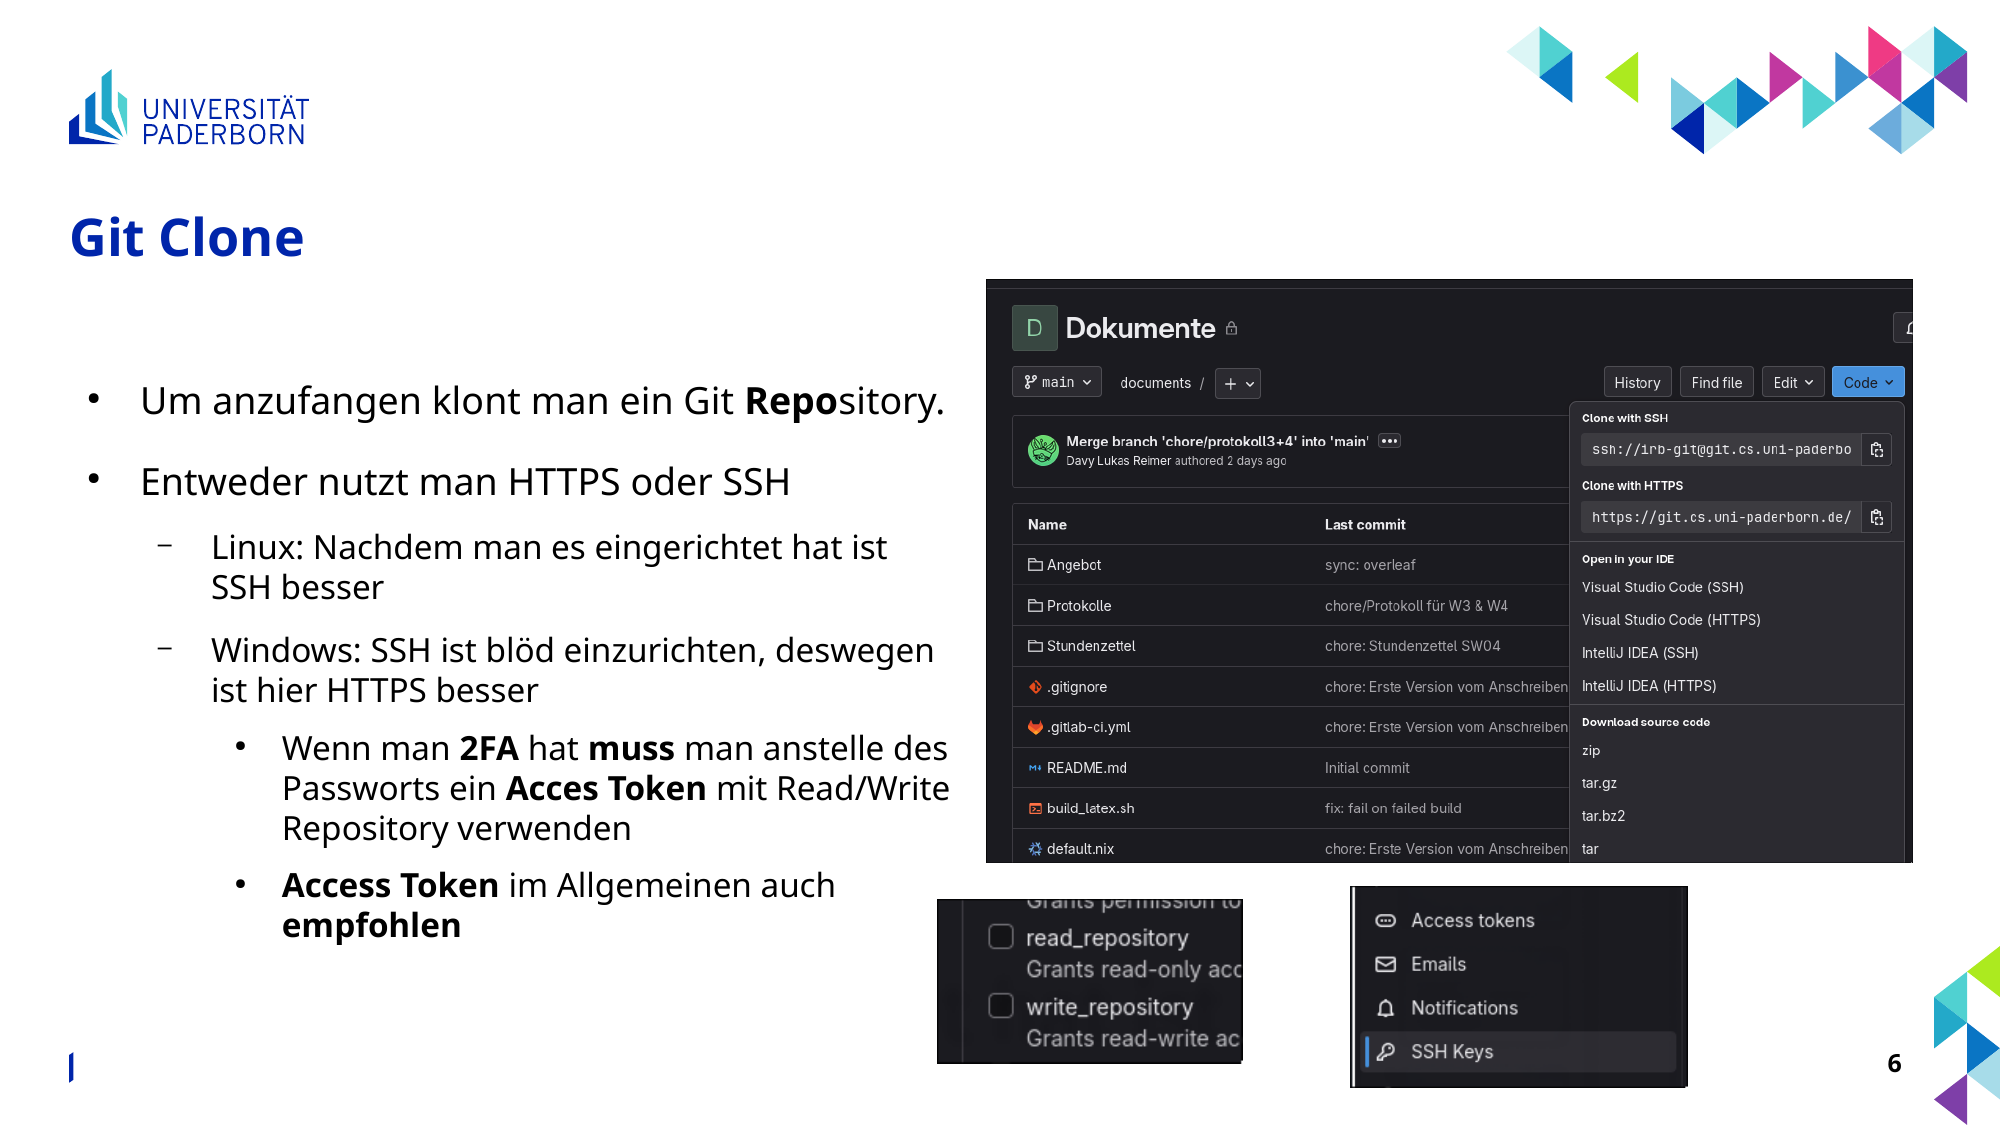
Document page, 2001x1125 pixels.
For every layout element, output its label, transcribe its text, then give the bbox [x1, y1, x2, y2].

picture [986, 279, 1913, 863]
picture [937, 899, 1243, 1064]
title Git Clone [69, 204, 1931, 347]
list Um anzufangen klont man ein Git Repository. Entweder nutzt man HTTPS oder SSH Linux: Nachdem man es eingerichtet hat ist SSH besser Windows: SSH ist blöd einzurichten, deswegen ist hier HTTPS besser Wenn man 2FA hat muss man anstelle des Passworts ein Acces Token mit Read/Write Repository verwenden Access Token im Allgemeinen auch empfohlen [69, 371, 953, 998]
picture [1350, 886, 1688, 1088]
